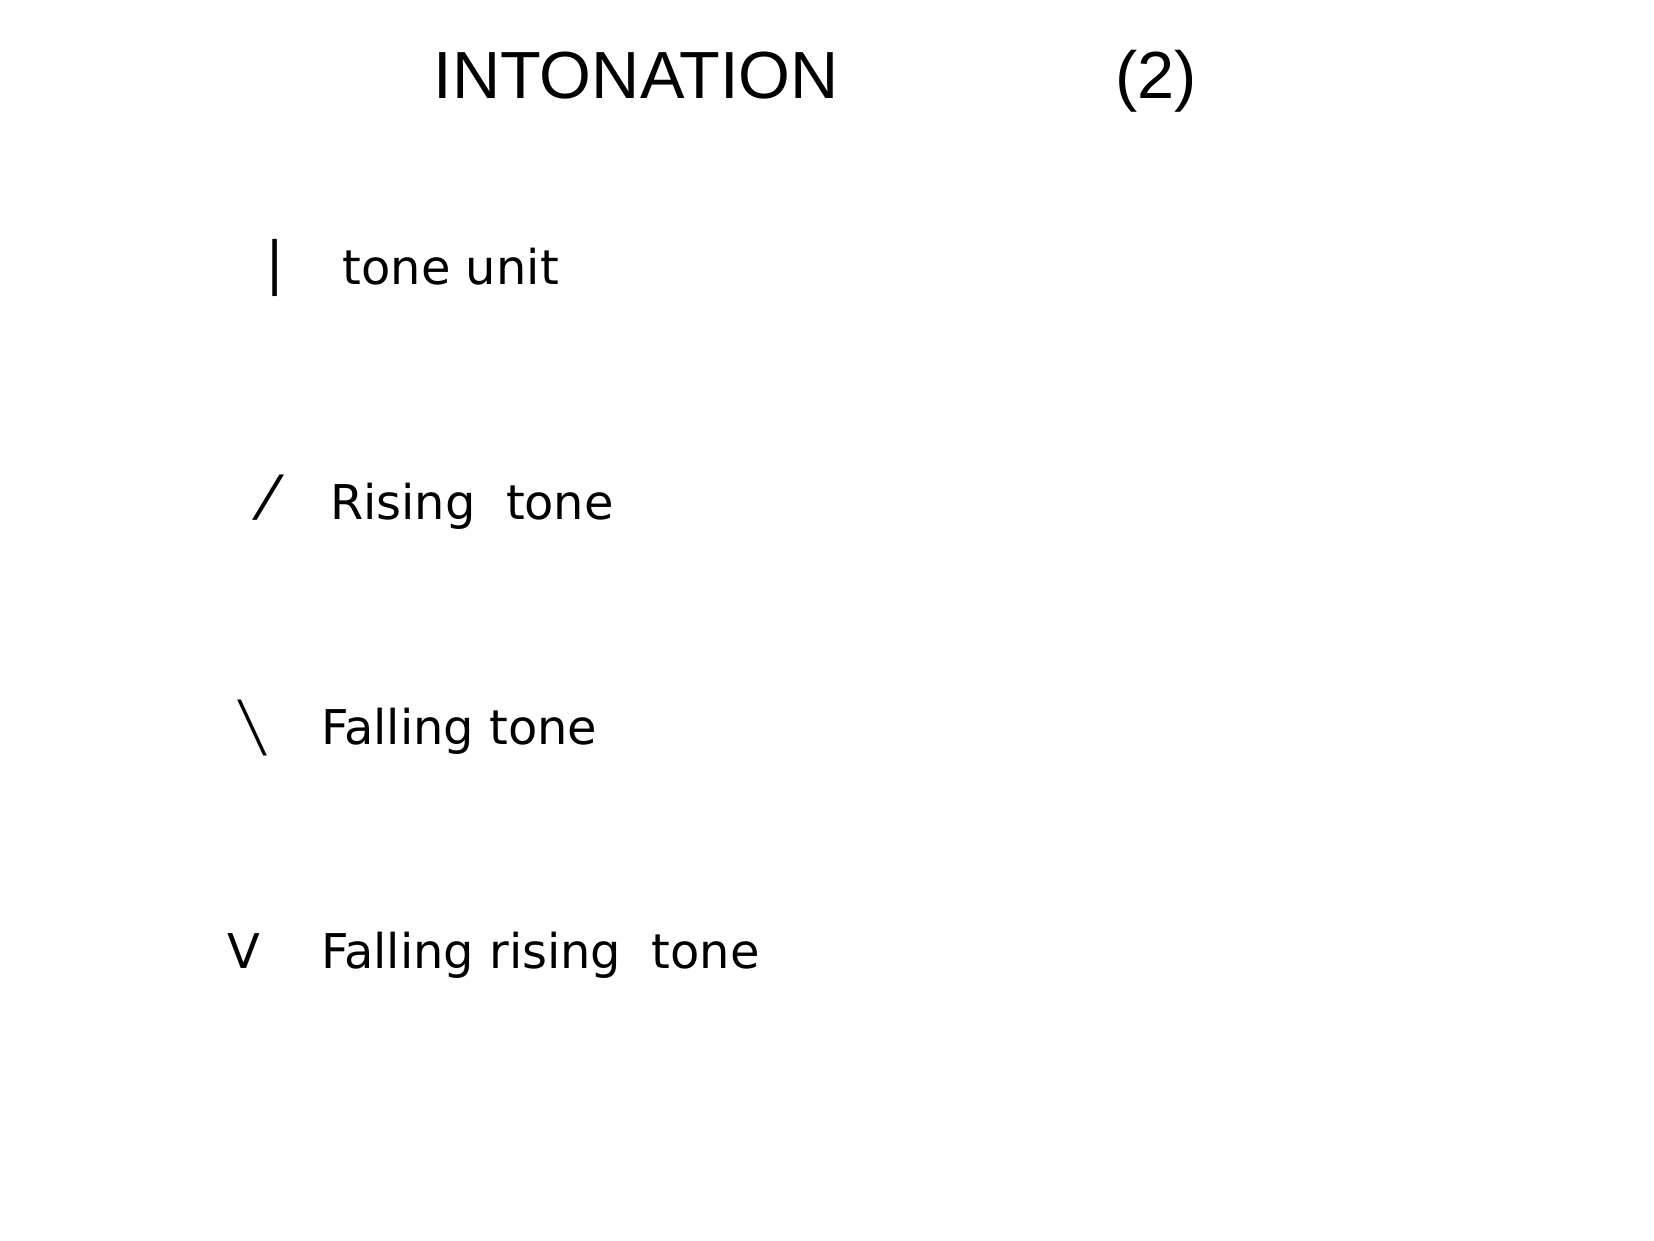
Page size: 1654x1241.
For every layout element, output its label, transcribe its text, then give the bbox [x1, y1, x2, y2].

list ⎟ tone unit ⁄ Rising tone ╲ Falling tone ᐯ Falling rising tone [75, 240, 1564, 991]
title INTONATION (2) [71, 37, 1561, 113]
